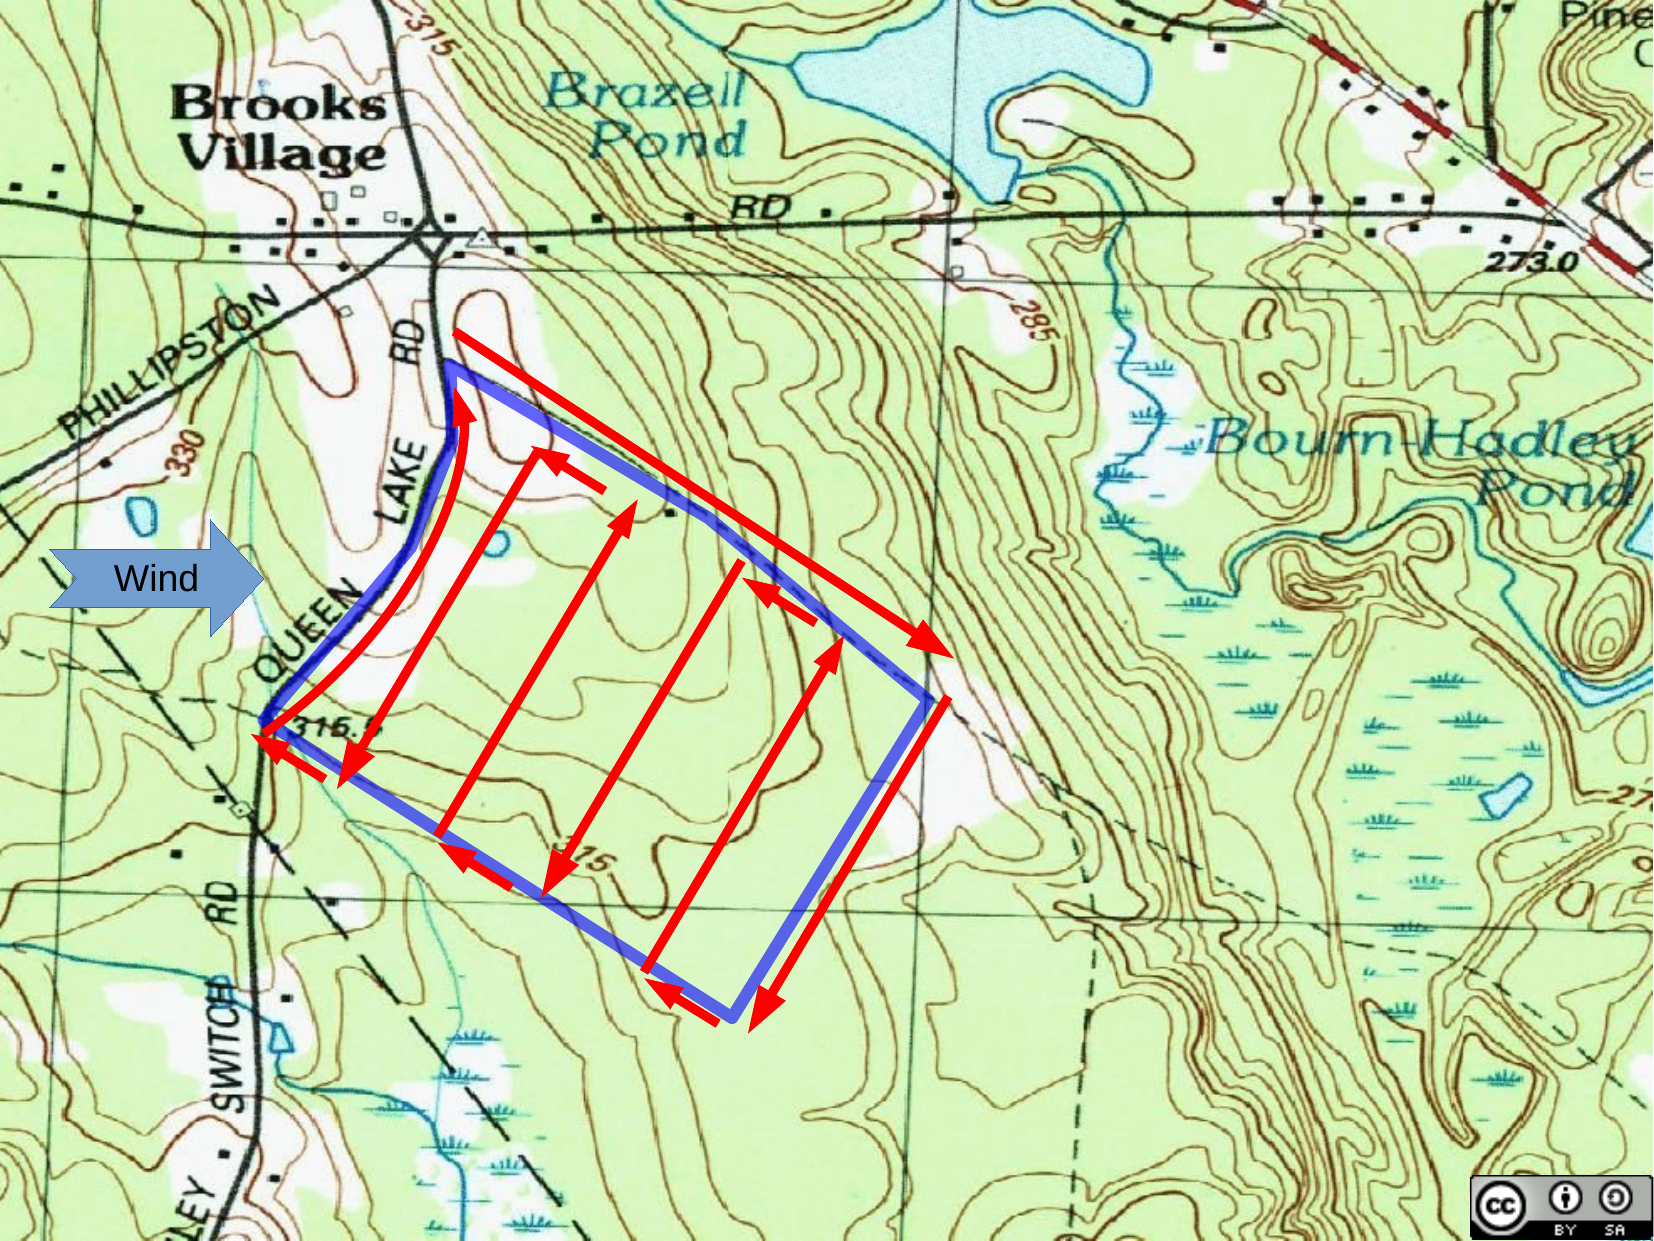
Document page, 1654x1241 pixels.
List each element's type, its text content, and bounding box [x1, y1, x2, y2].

picture [0, 0, 1654, 1241]
text_box Wind [49, 519, 264, 637]
